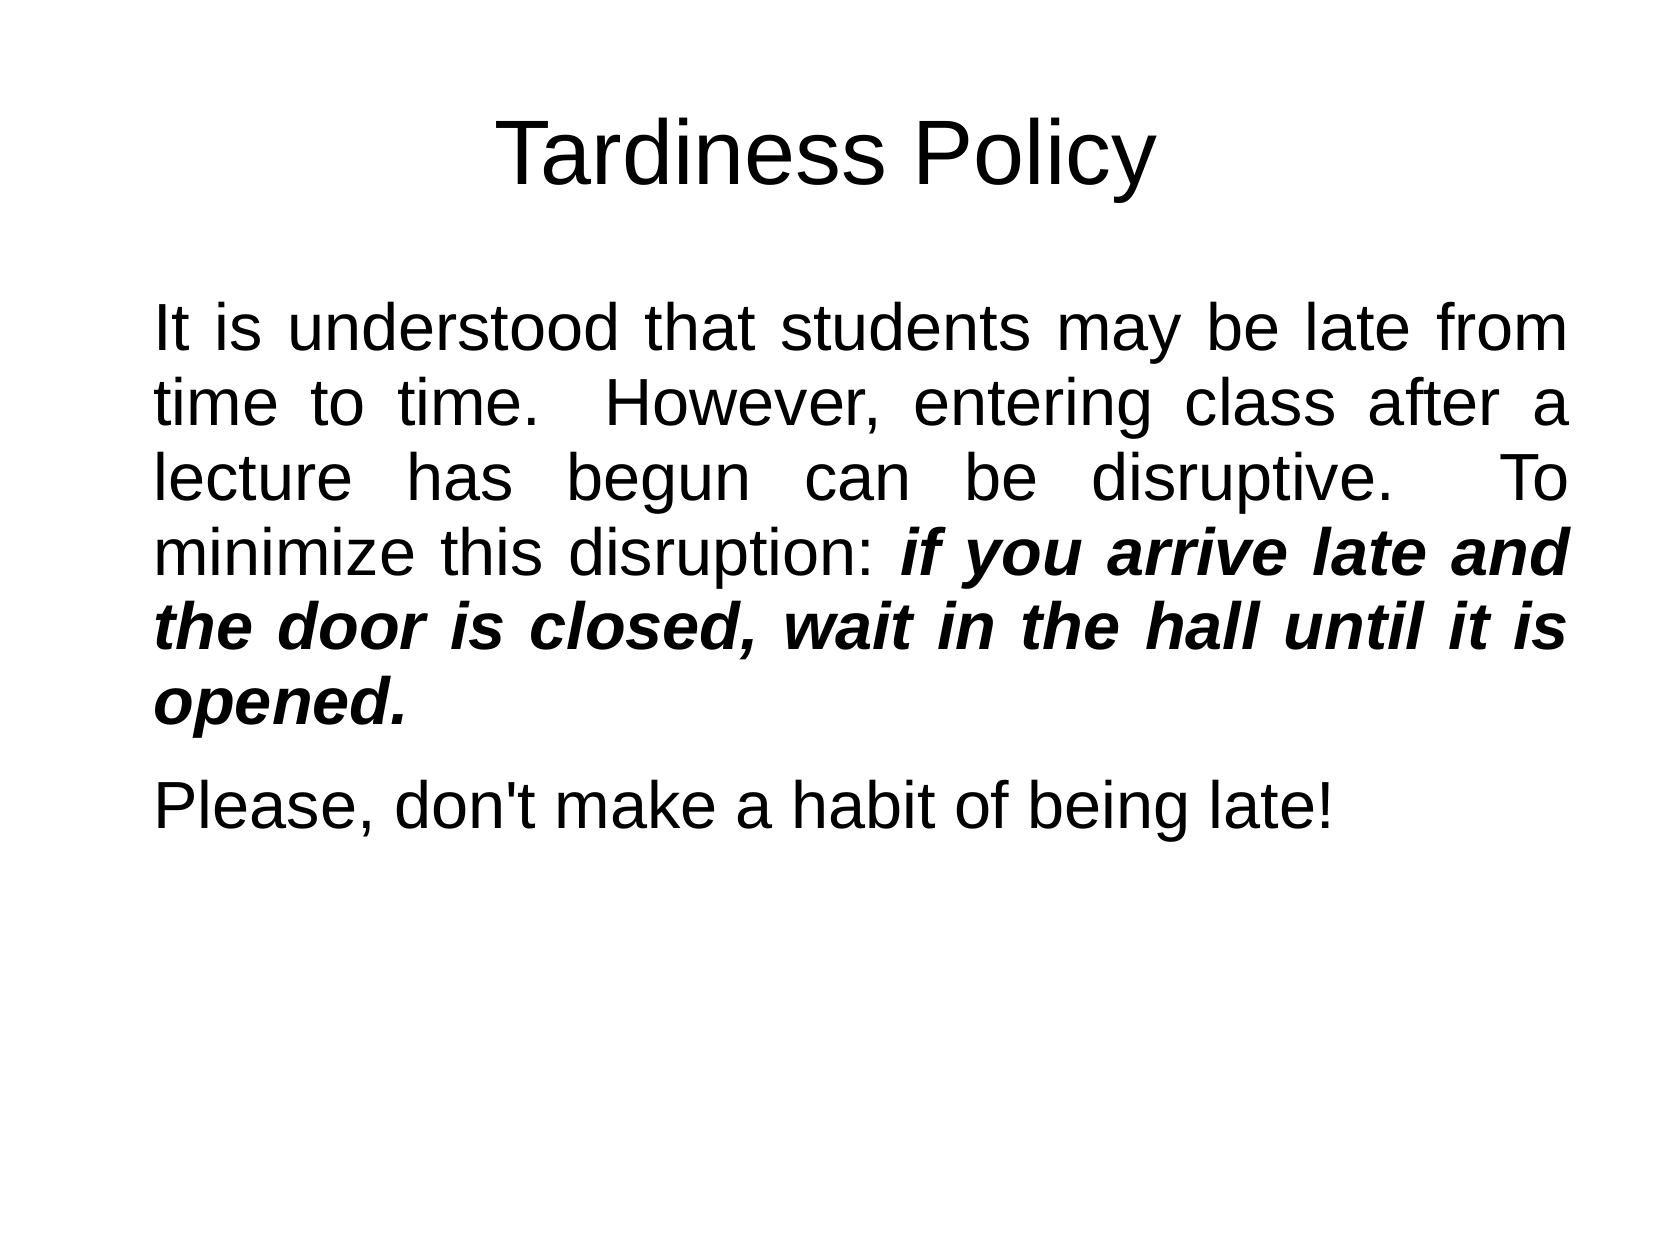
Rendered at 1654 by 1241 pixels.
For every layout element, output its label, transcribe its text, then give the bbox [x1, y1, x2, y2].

list It is understood that students may be late from time to time. However, entering class after a lecture has begun can be disruptive. To minimize this disruption: if you arrive late and the door is closed, wait in the hall until it is opened. Please, don't make a habit of being late! [82, 290, 1571, 1109]
title Tardiness Policy [82, 49, 1571, 257]
